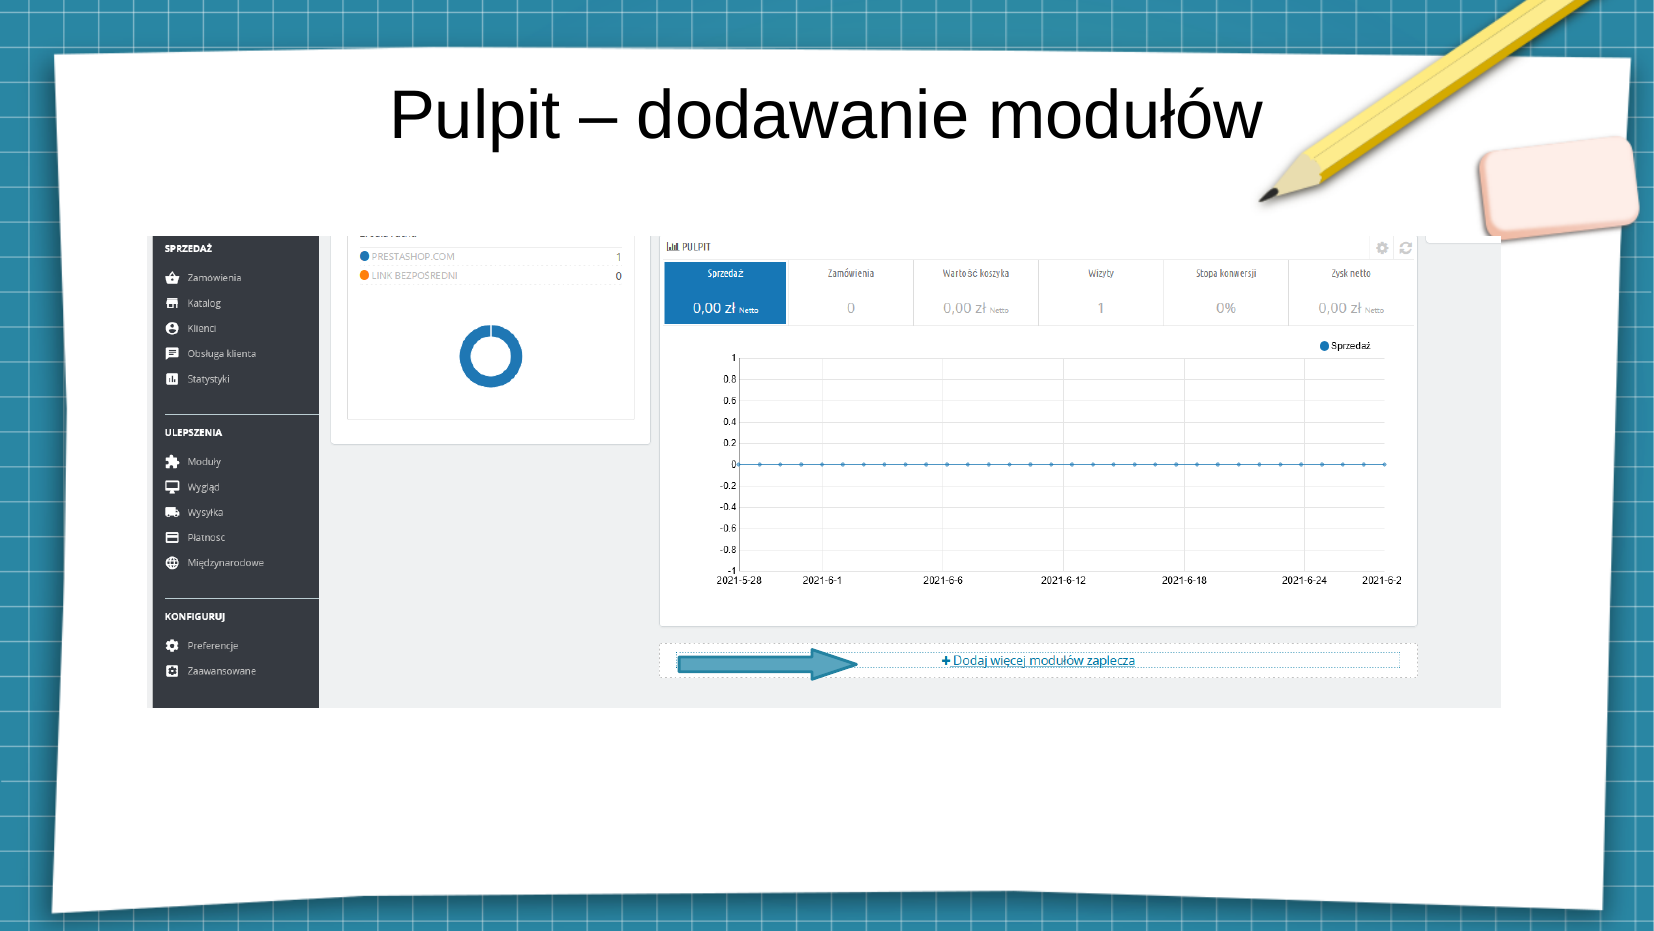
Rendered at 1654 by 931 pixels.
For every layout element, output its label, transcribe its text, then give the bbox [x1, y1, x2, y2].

picture [0, 0, 1654, 931]
title Pulpit – dodawanie modułów [82, 37, 1571, 193]
text_box [679, 649, 857, 680]
